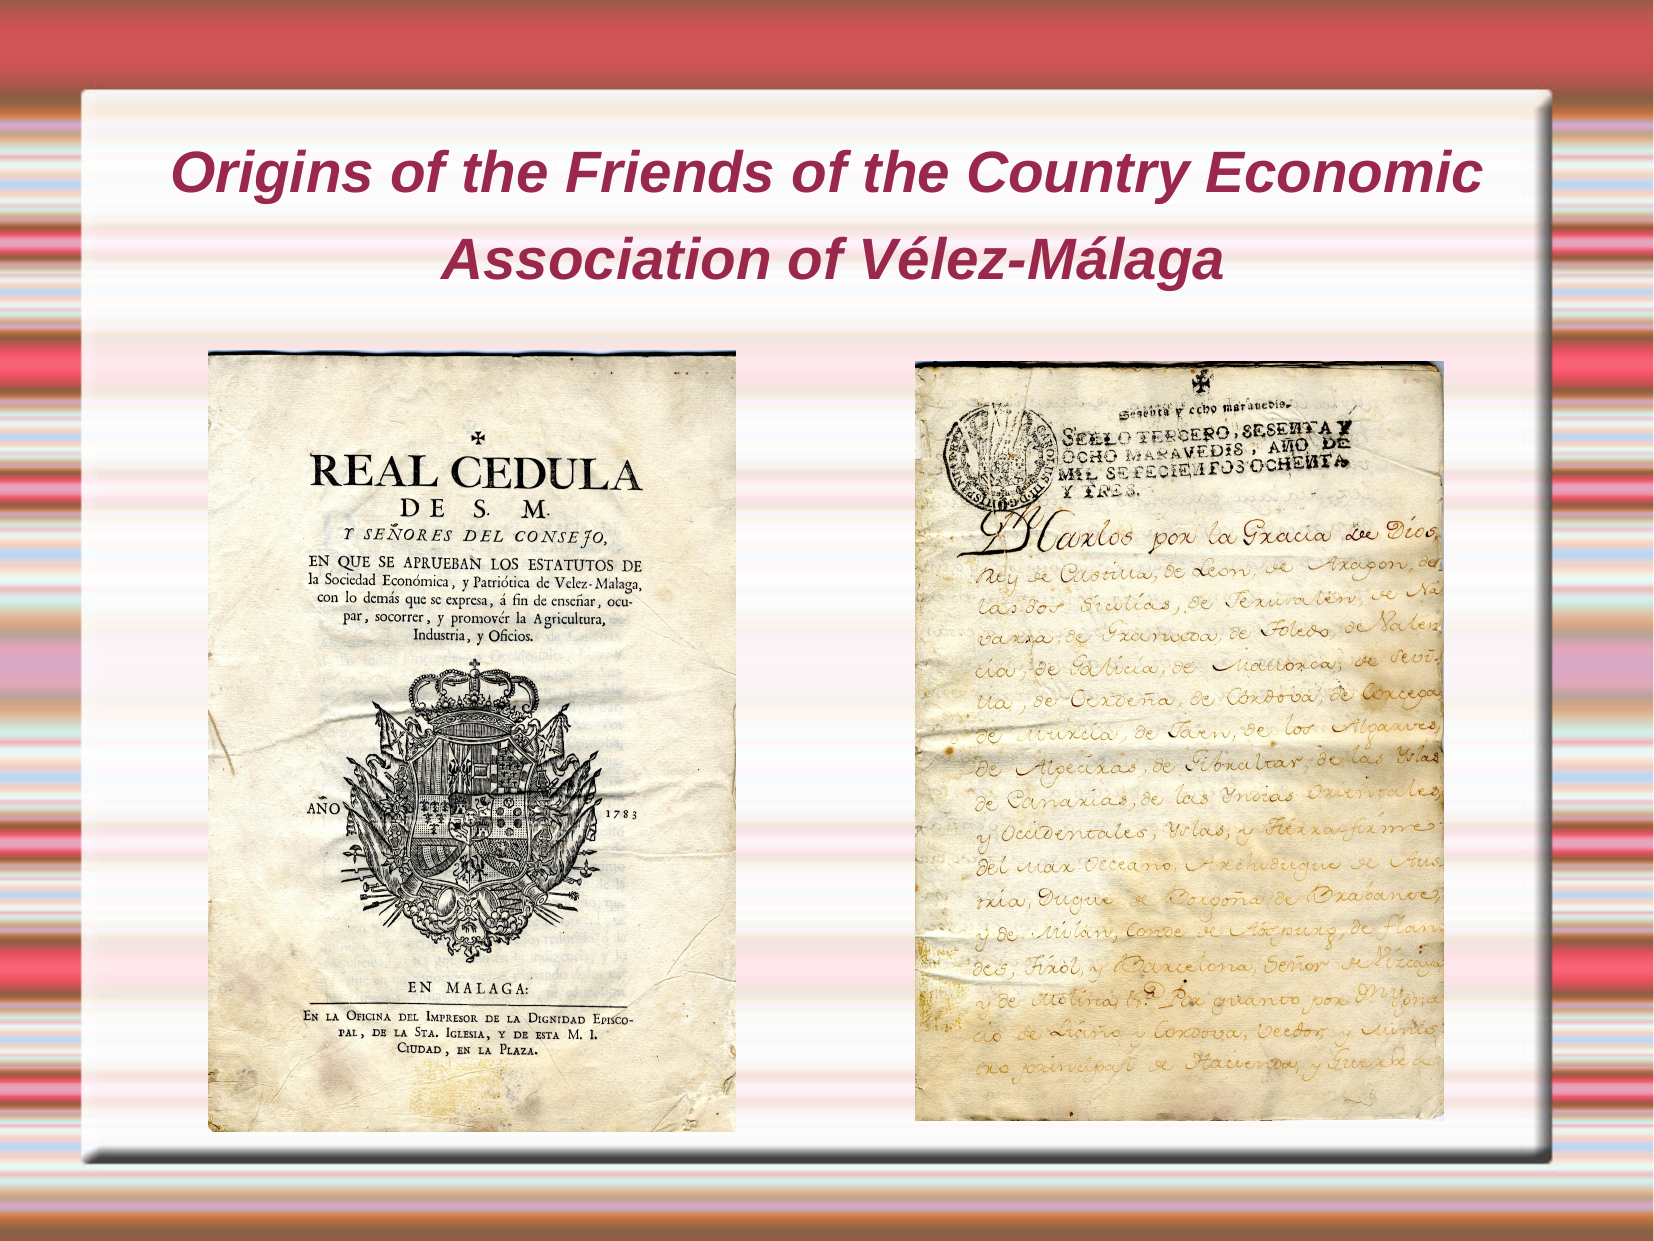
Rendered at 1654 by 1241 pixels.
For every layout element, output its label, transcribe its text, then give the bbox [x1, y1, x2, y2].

title Origins of the Friends of the Country Economic Association of Vélez-Málaga [121, 114, 1534, 322]
picture [0, 0, 1654, 1241]
